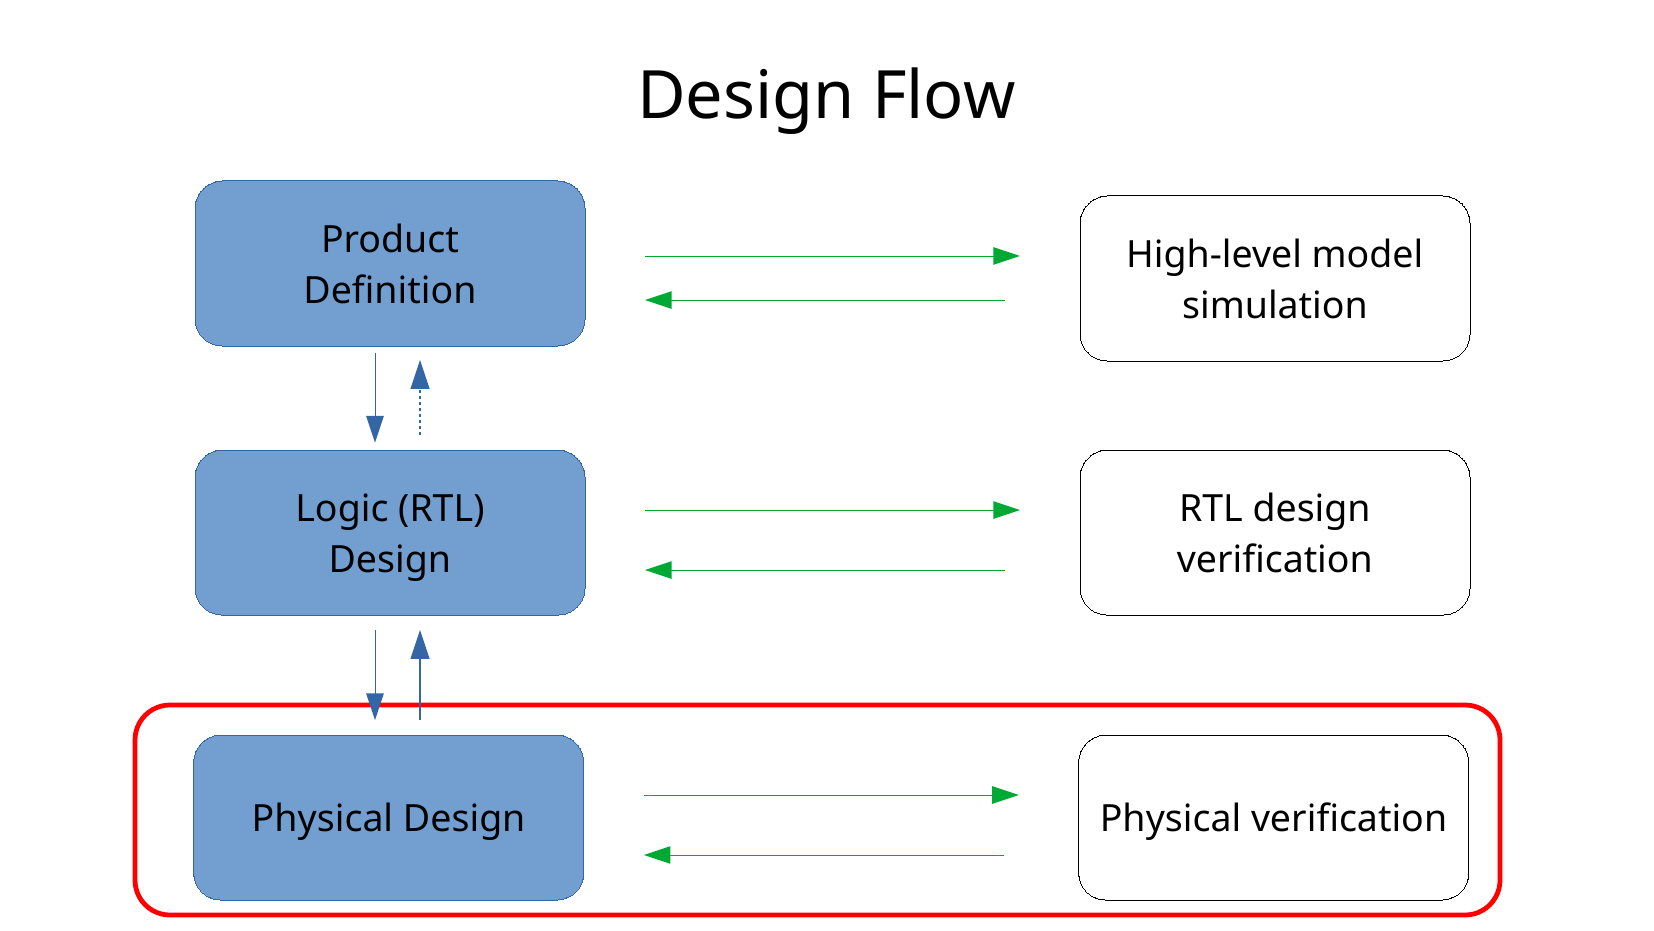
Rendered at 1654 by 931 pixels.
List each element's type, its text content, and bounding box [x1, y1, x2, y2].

text_box Physical Design [193, 735, 584, 901]
text_box High-level model simulation [1080, 195, 1471, 362]
text_box Product Definition [195, 180, 586, 347]
title Design Flow [82, 15, 1571, 171]
text_box Physical verification [1078, 735, 1469, 901]
text_box Logic (RTL) Design [195, 450, 586, 616]
text_box RTL design verification [1080, 450, 1471, 616]
